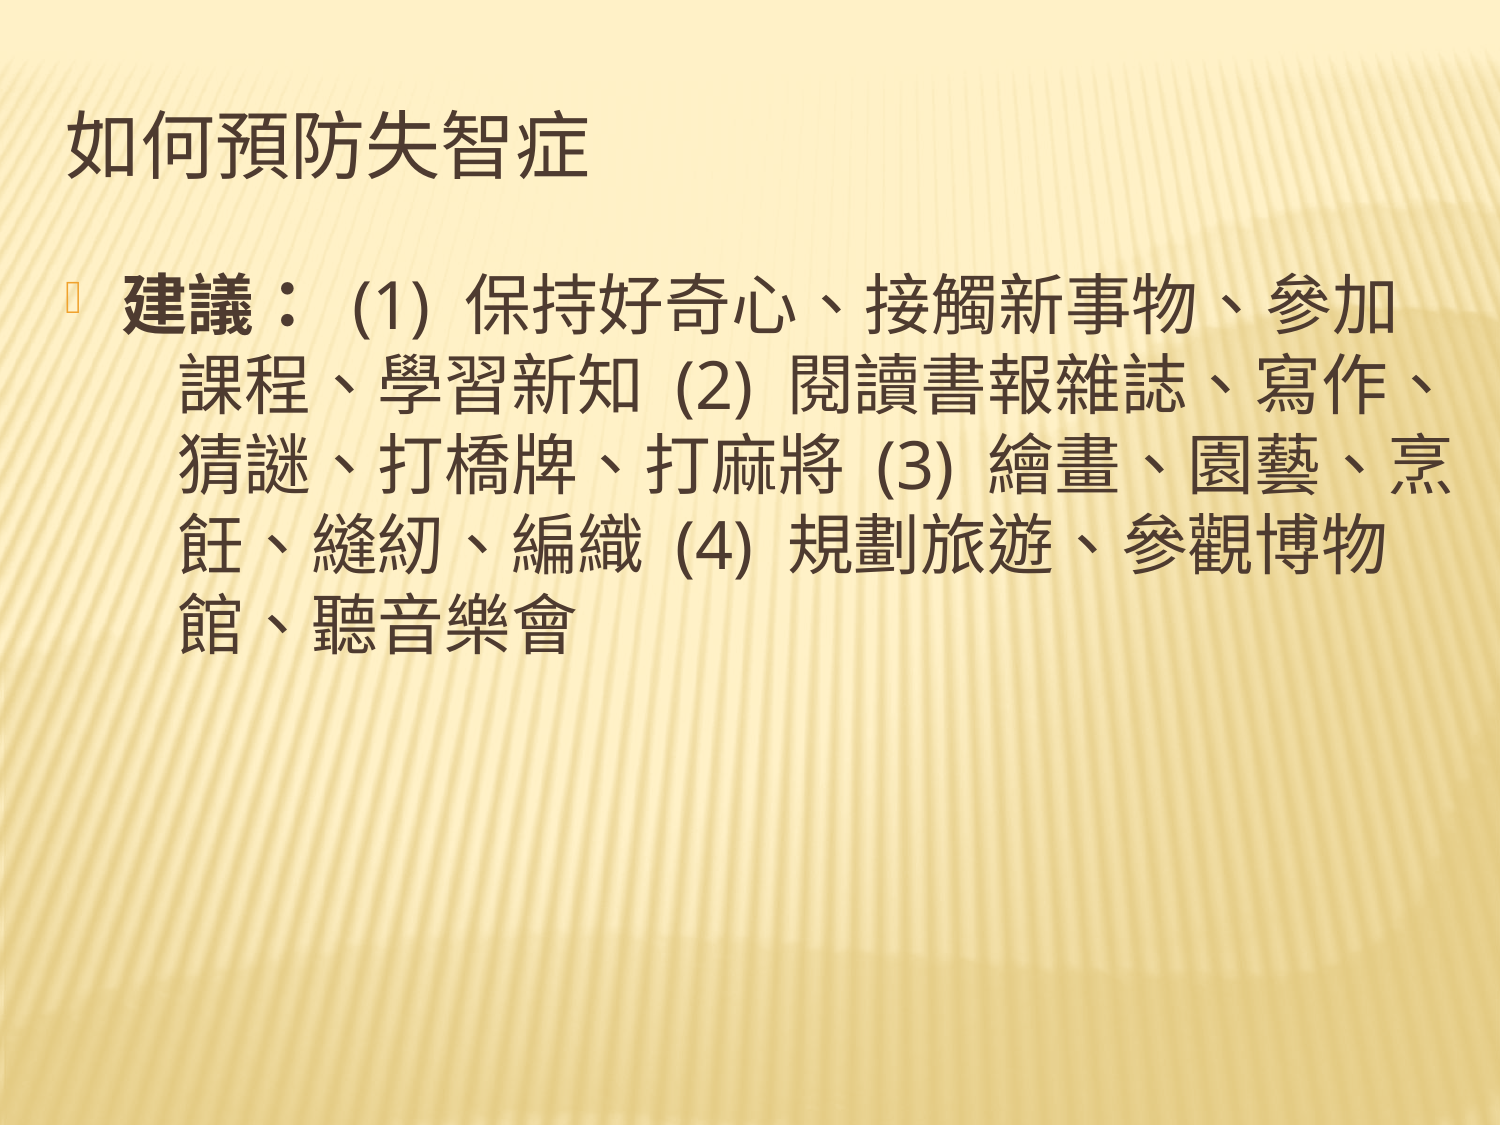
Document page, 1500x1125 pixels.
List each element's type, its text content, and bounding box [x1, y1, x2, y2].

list 建議： (1) 保持好奇心、接觸新事物、參加課程、學習新知 (2) 閱讀書報雜誌、寫作、猜謎、打橋牌、打麻將 (3) 繪畫、園藝、烹飪、縫紉、編織 (4) 規劃旅遊、參觀博物館、聽音樂會 [50, 254, 1476, 998]
title 如何預防失智症 [50, 75, 1476, 213]
